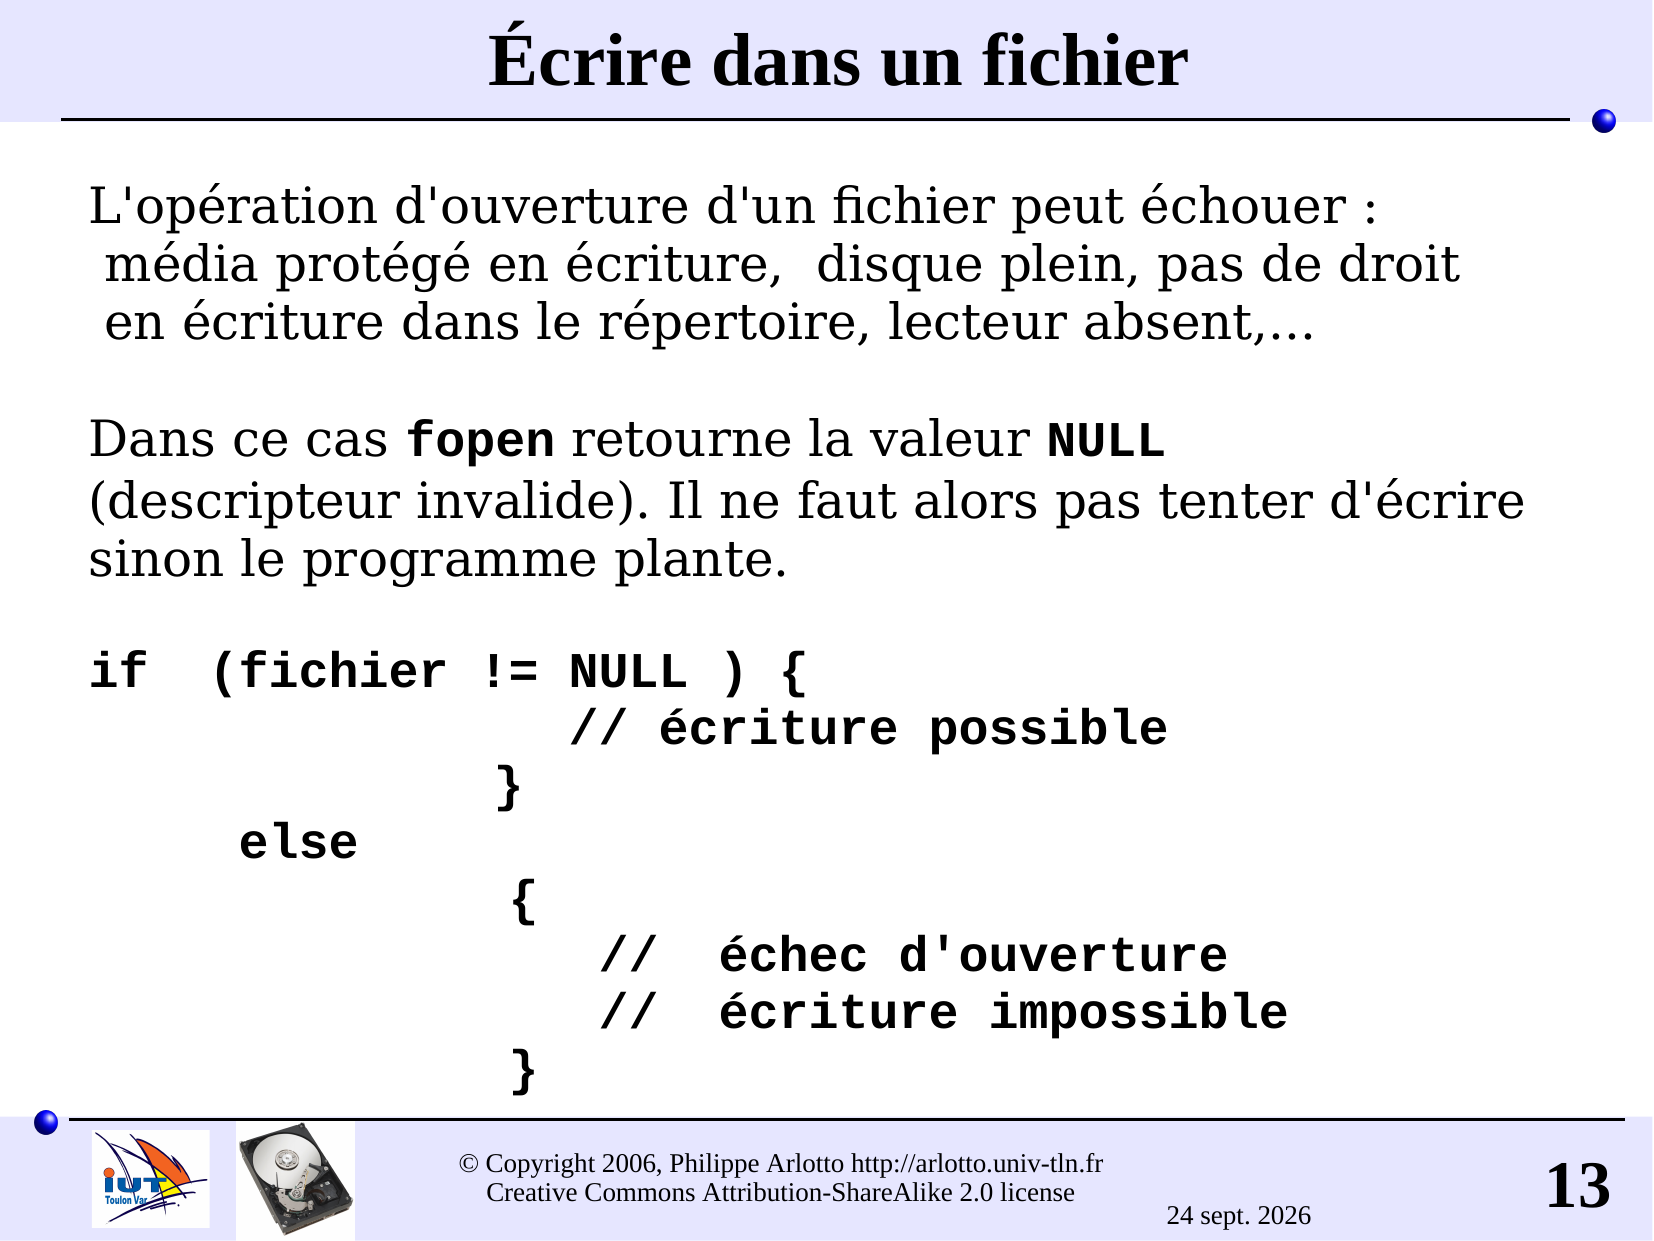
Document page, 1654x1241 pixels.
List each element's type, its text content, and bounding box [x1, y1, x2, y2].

picture [236, 1121, 355, 1241]
title Écrire dans un fichier [95, 11, 1585, 110]
text_box L'opération d'ouverture d'un fichier peut échouer : média protégé en écriture, disque plein, pas de droit en écriture dans le répertoire, lecteur absent,... Dans ce cas fopen retourne la valeur NULL (descripteur invalide). Il ne faut alors pas tenter d'écrire sinon le programme plante. if (fichier != NULL ) { // écriture possible } else { // échec d'ouverture // écriture impossible } [88, 177, 1528, 1109]
